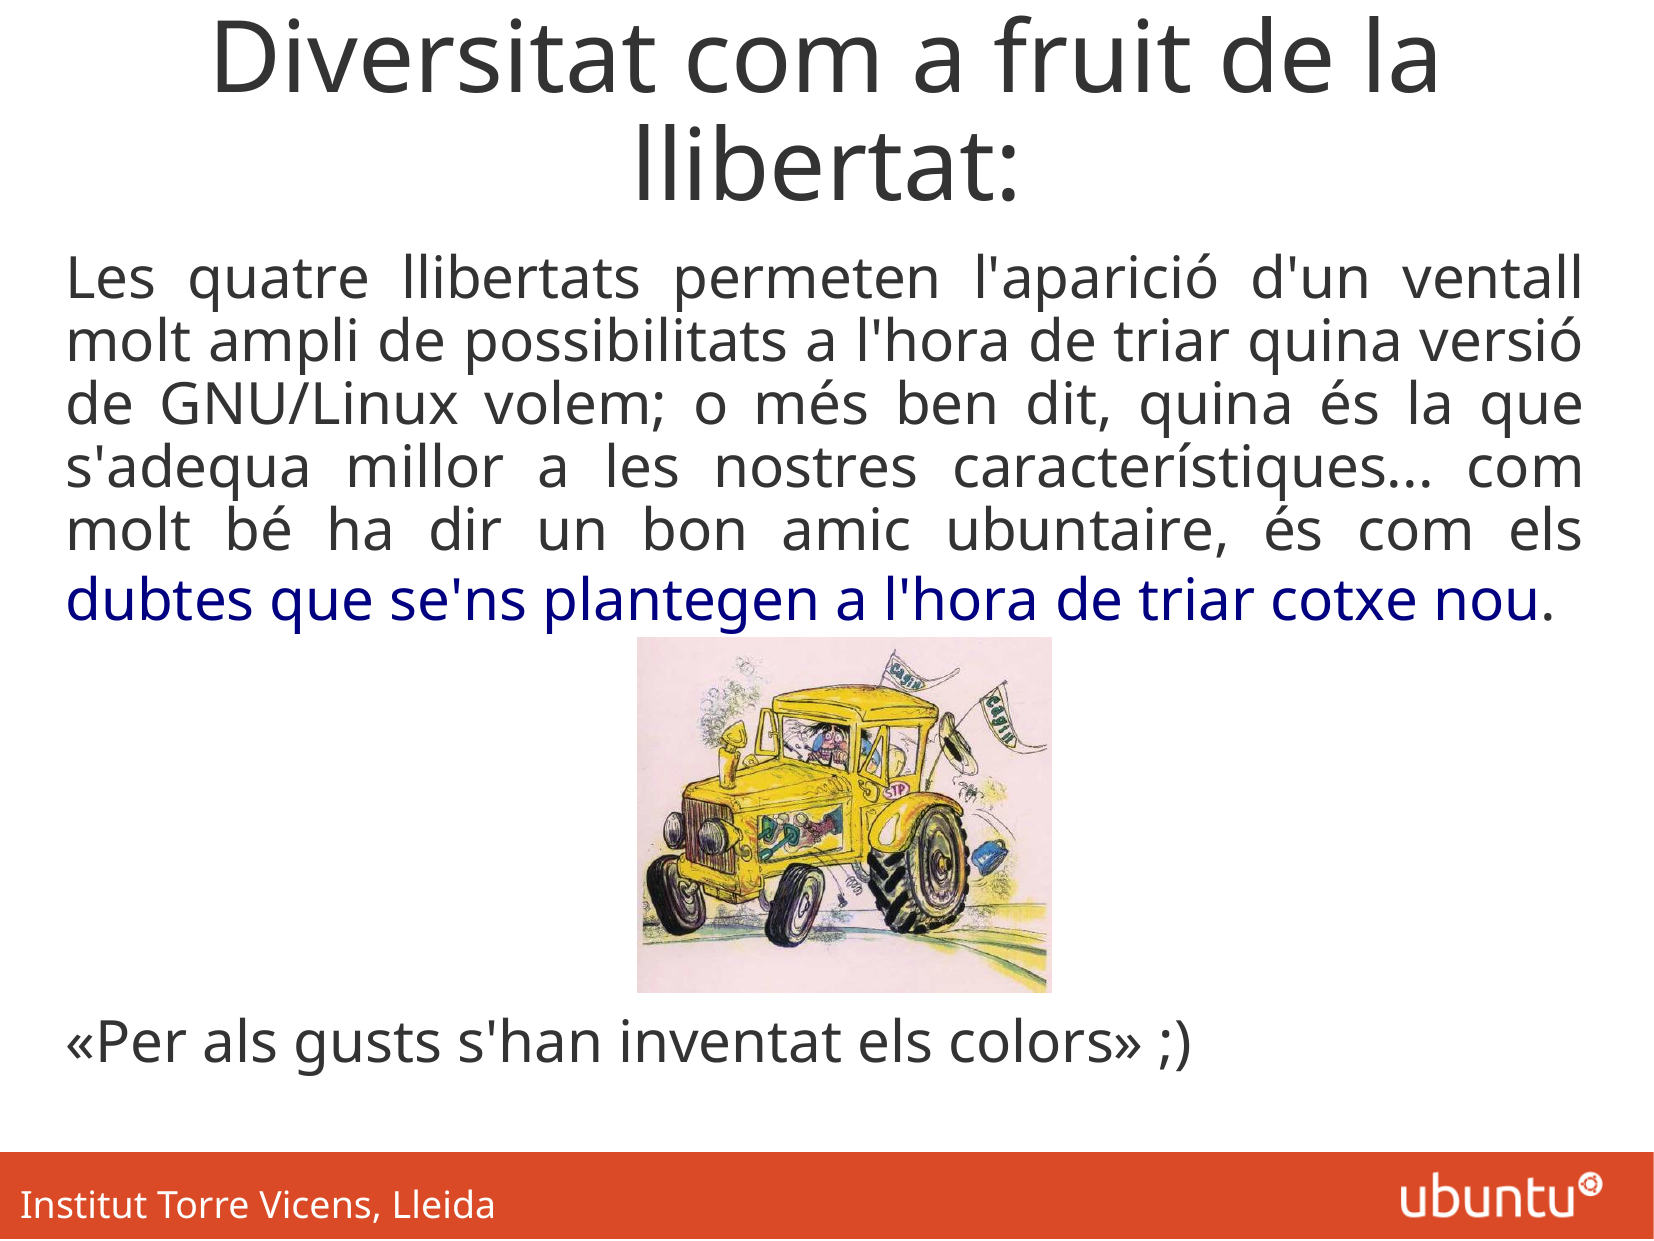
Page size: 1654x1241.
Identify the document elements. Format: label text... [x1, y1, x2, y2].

text_box Institut Torre Vicens, Lleida 17/05/2014 [5, 1171, 733, 1229]
picture [637, 637, 1052, 993]
title Les quatre llibertats permeten l'aparició d'un ventall molt ampli de possibilitats a l'hora de triar quina versió de GNU/Linux volem; o més ben dit, quina és la que s'adequa millor a les nostres característiques... com molt bé ha dir un bon amic ubuntaire, és com els dubtes que se'ns plantegen a l'hora de triar cotxe nou. «Per als gusts s'han inventat els colors» ;) [55, 243, 1595, 1079]
picture [0, 1152, 1654, 1239]
title Diversitat com a fruit de la llibertat: [0, 27, 1654, 201]
